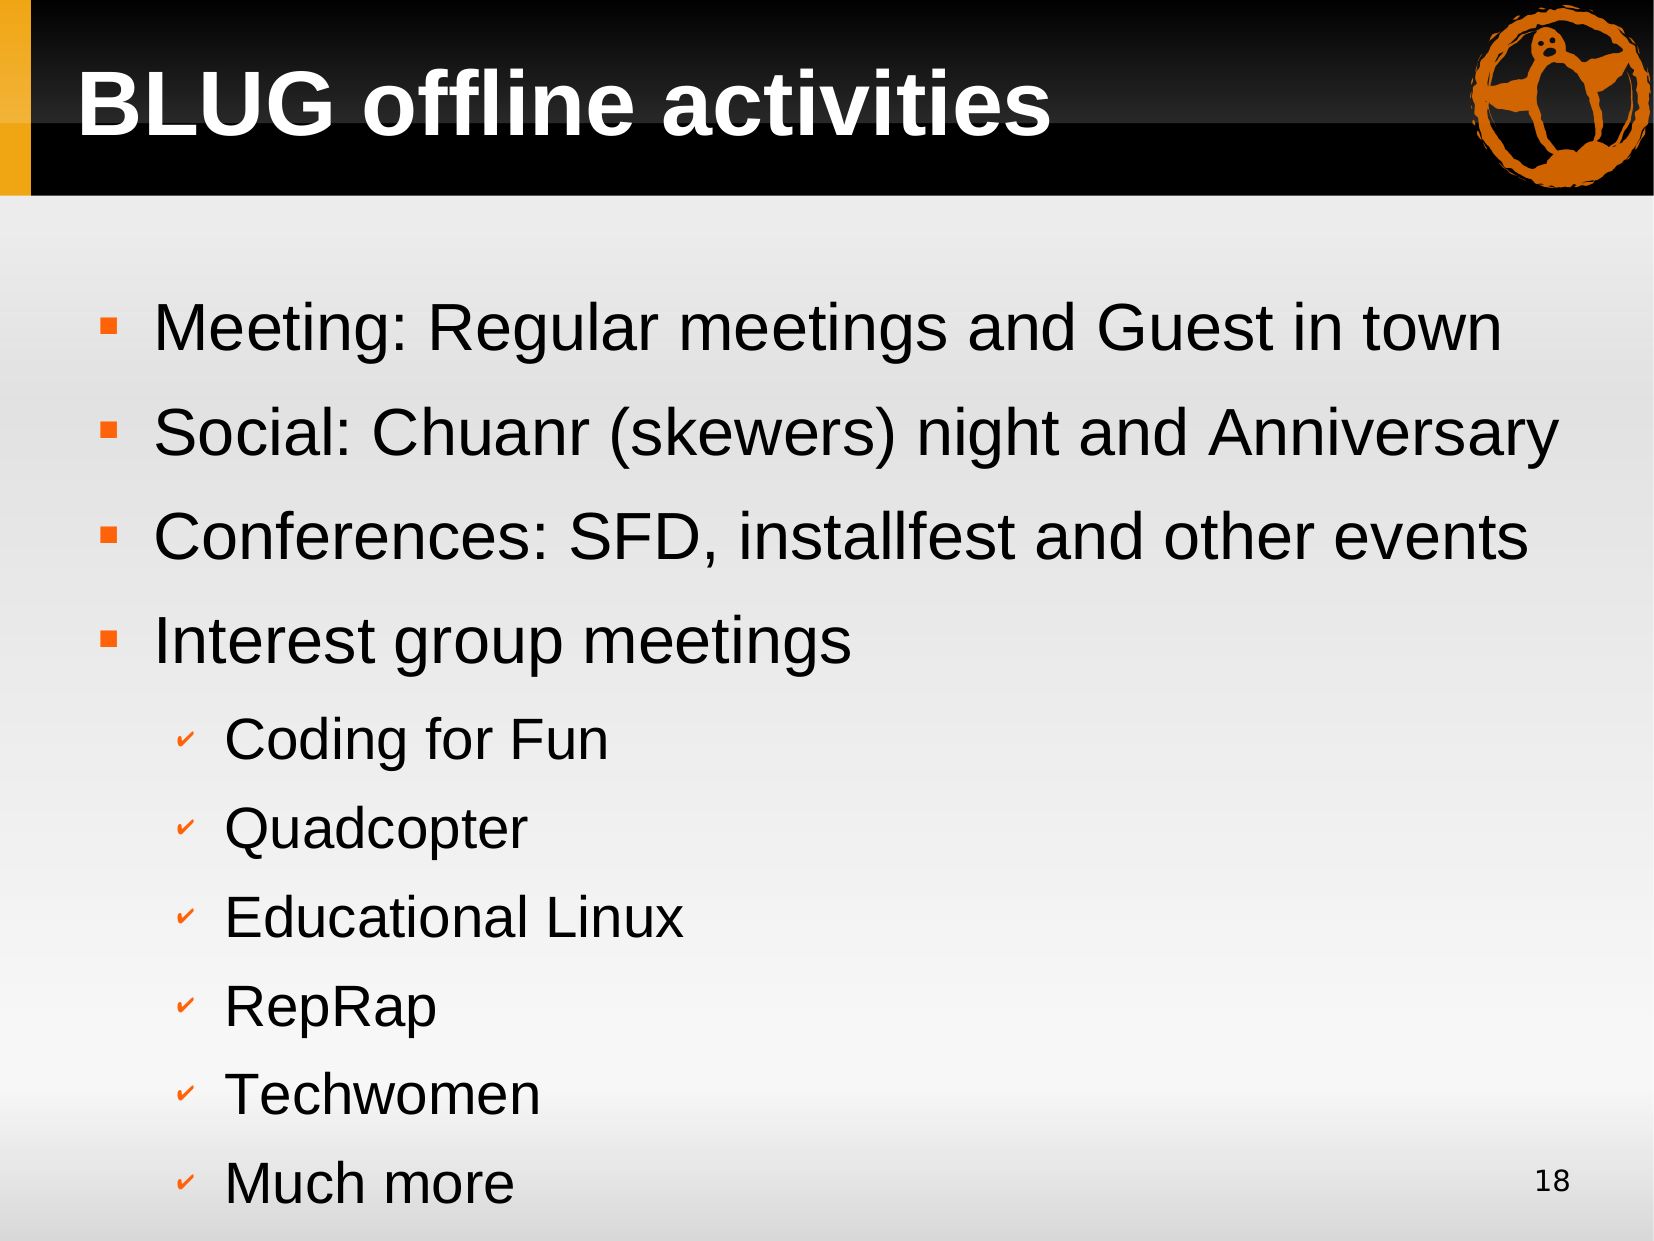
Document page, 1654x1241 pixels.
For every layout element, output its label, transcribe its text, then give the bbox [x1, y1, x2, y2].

list Meeting: Regular meetings and Guest in town Social: Chuanr (skewers) night and Anniversary Conferences: SFD, installfest and other events Interest group meetings Coding for Fun Quadcopter Educational Linux RepRap Techwomen Much more [82, 290, 1571, 1216]
title BLUG offline activities [76, 0, 1565, 208]
picture [0, 0, 1654, 1241]
